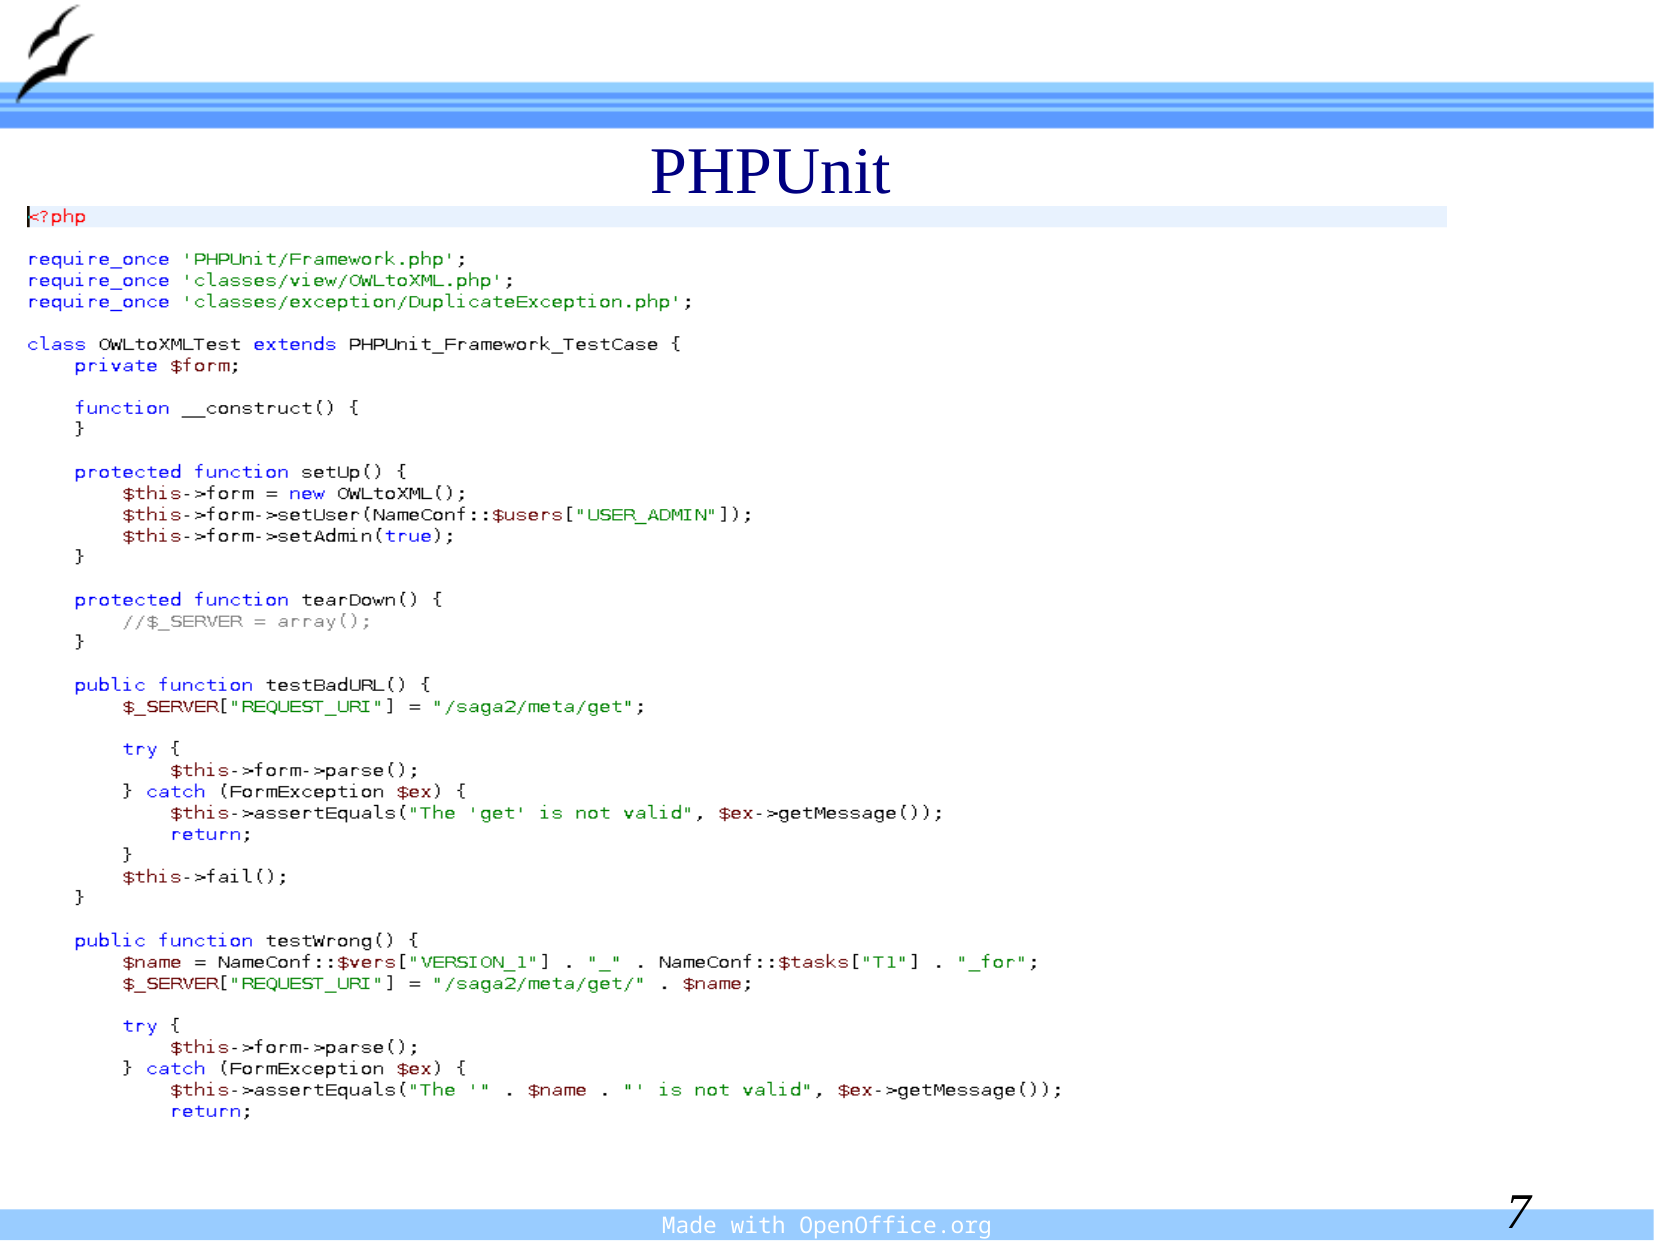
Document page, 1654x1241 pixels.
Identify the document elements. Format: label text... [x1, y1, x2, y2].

picture [0, 0, 1654, 133]
title PHPUnit [64, 118, 1477, 225]
picture [27, 206, 1447, 1123]
